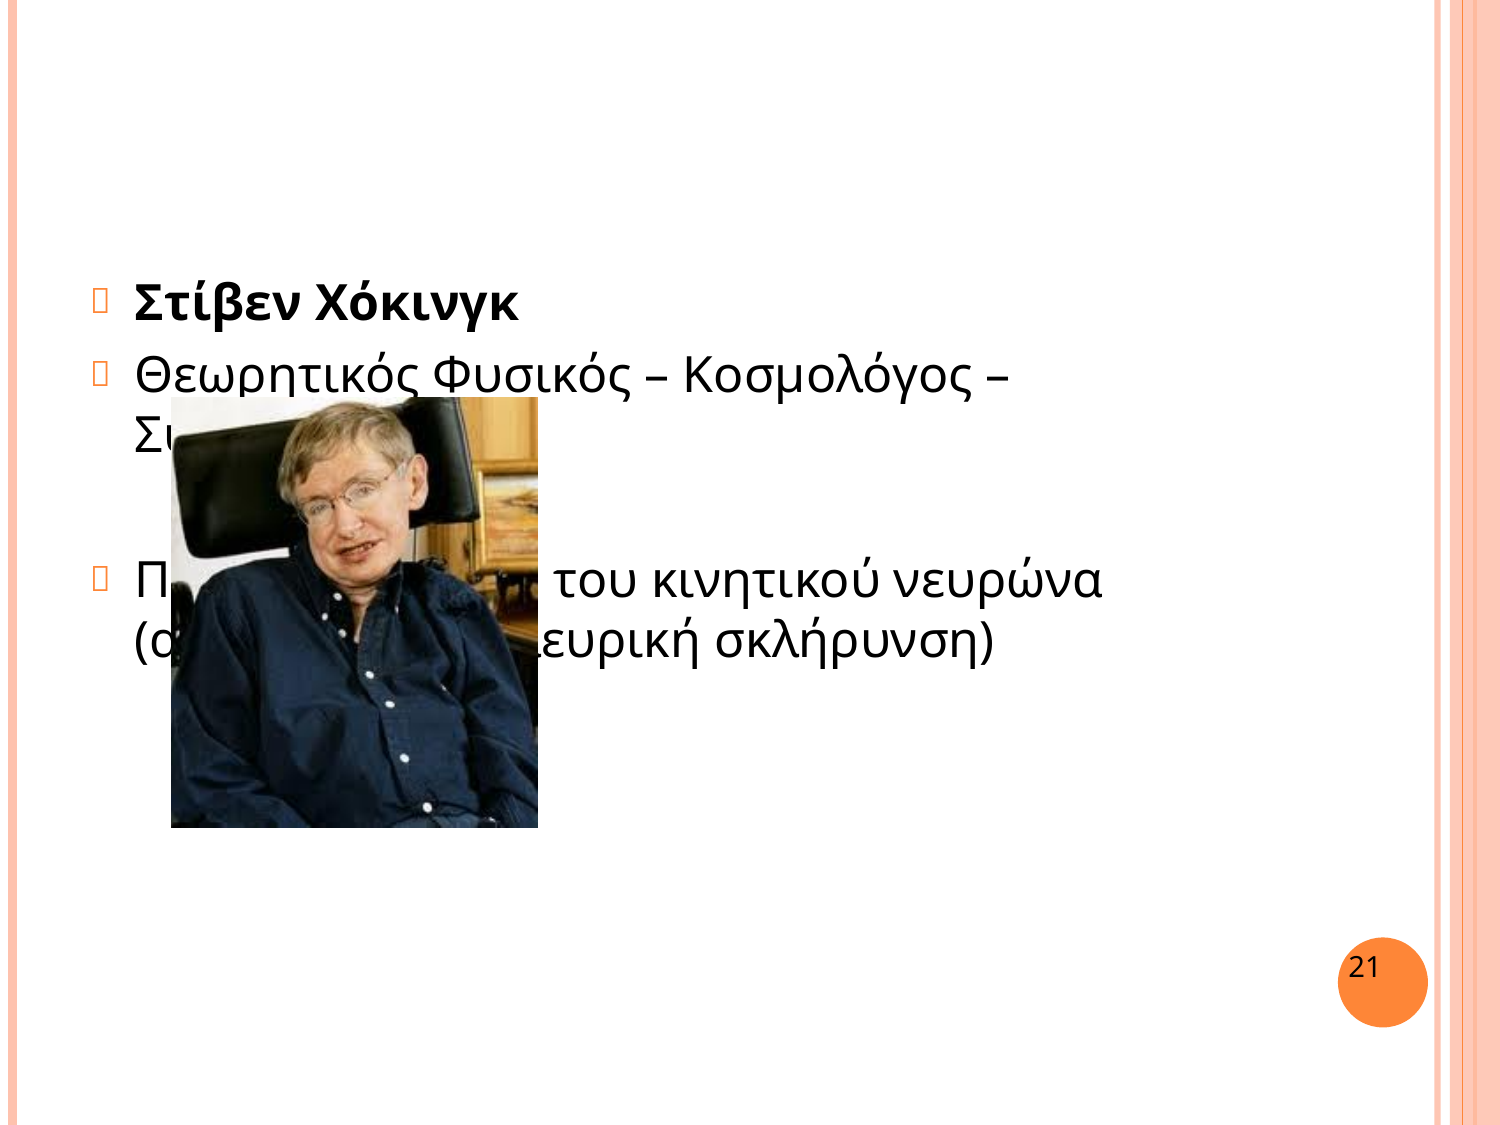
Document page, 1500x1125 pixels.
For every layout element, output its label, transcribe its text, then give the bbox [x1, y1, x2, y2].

picture [171, 397, 538, 828]
list Στίβεν Χόκινγκ Θεωρητικός Φυσικός – Κοσμολόγος – Συγγραφέας Πάσχει από νόσο του κινητικού νευρώνα (αμυοτροφική πλευρική σκλήρυνση) [75, 262, 1300, 1062]
slide_number <αριθμός> [1333, 940, 1434, 1027]
